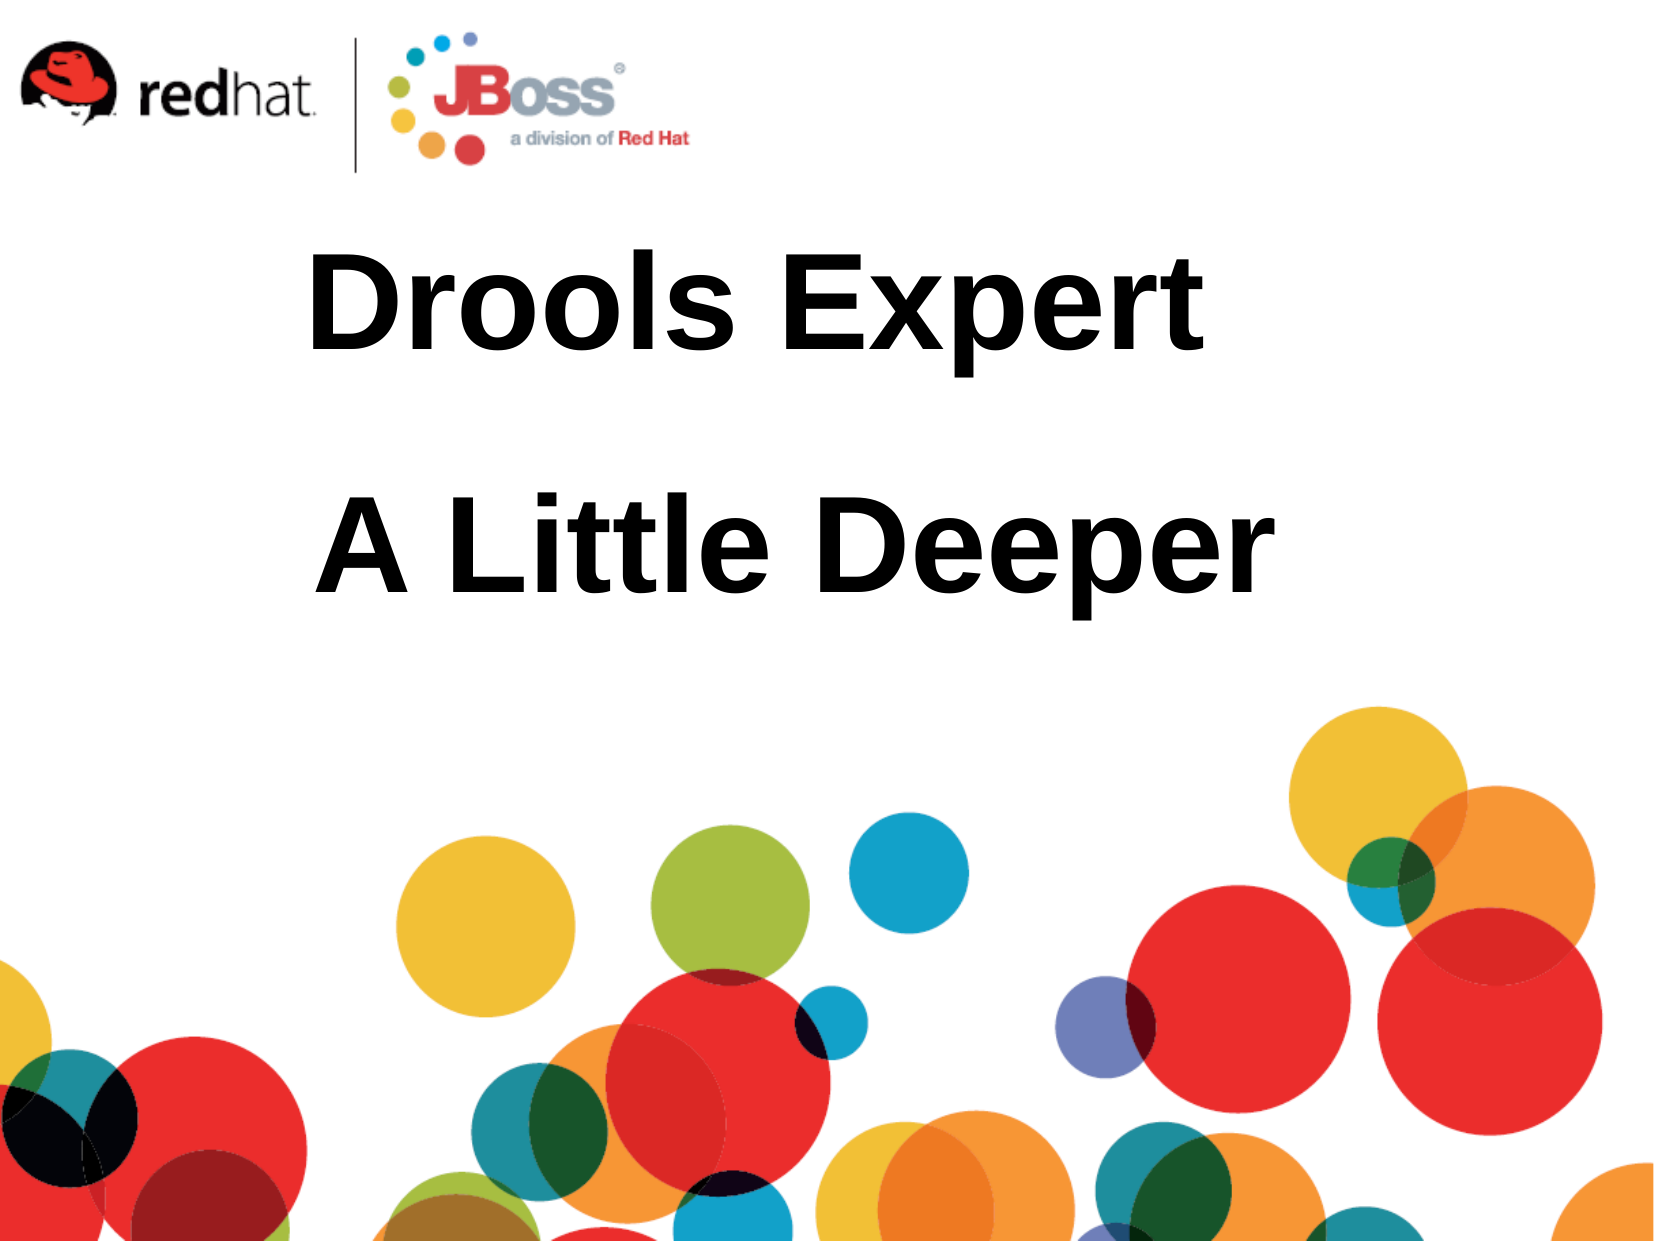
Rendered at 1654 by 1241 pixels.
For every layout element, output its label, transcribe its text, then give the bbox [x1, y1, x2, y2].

picture [0, 685, 1654, 1241]
text_box A Little Deeper [297, 460, 1293, 630]
text_box Drools Expert [289, 217, 1221, 387]
picture [13, 5, 699, 182]
